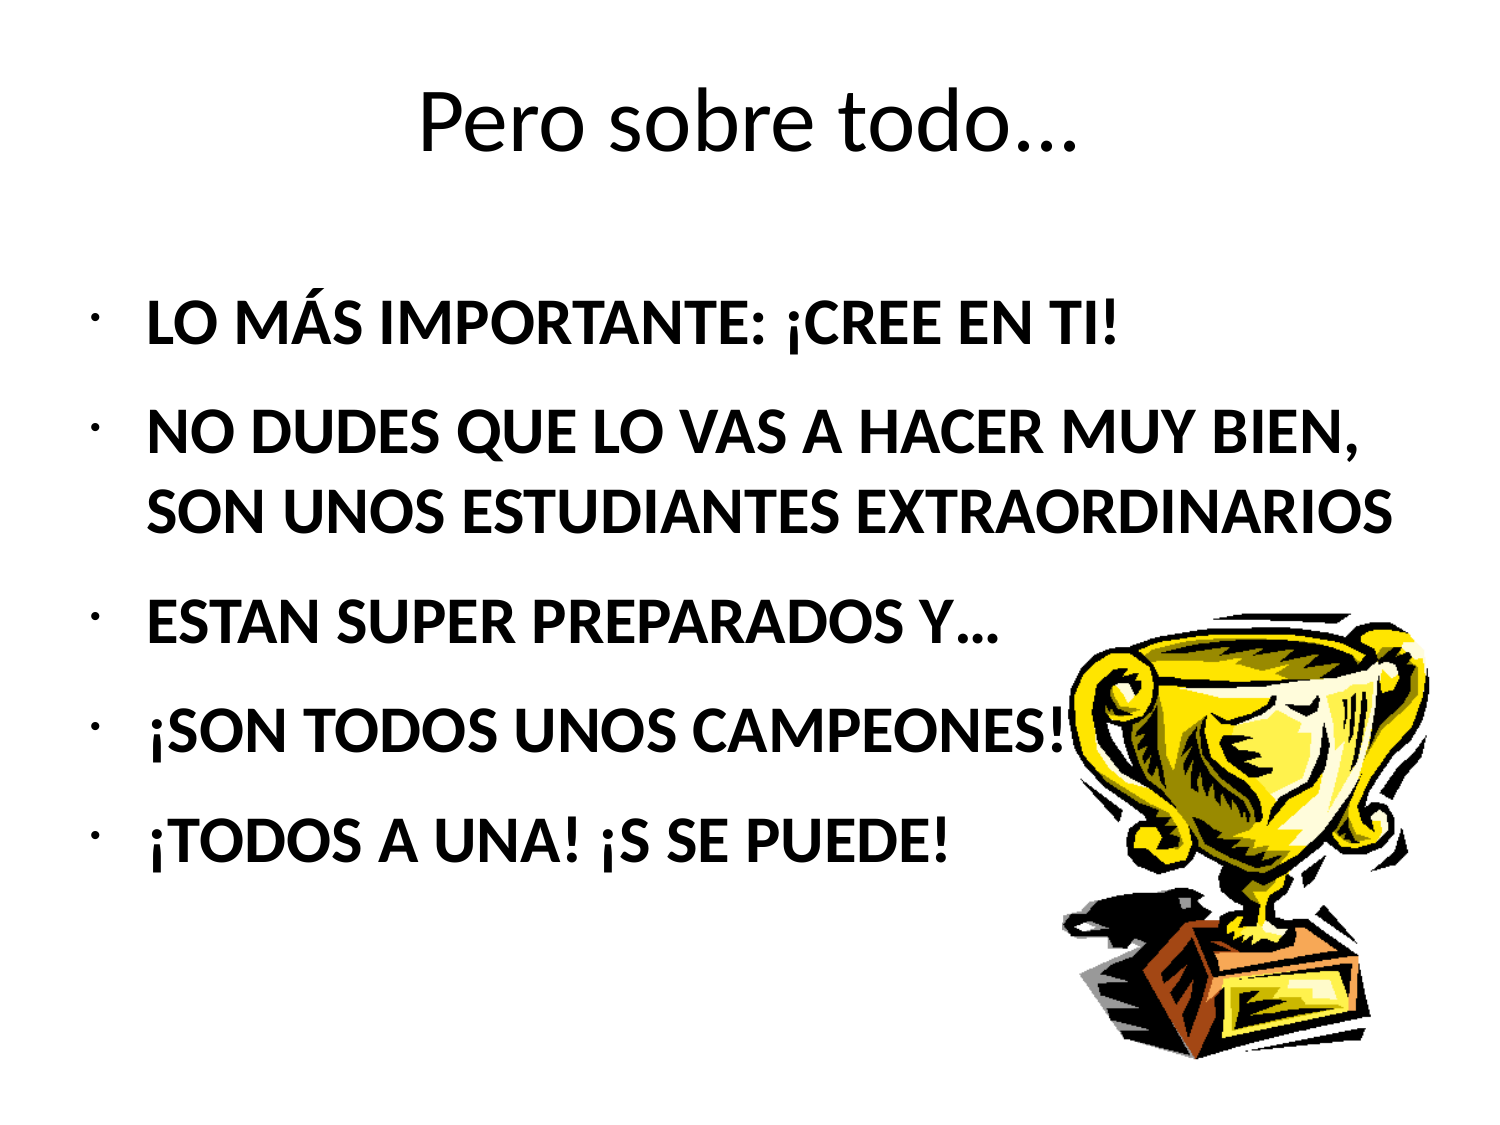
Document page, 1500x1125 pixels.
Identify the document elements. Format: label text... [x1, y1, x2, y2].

list LO MÁS IMPORTANTE: ¡CREE EN TI! NO DUDES QUE LO VAS A HACER MUY BIEN, SON UNOS ESTUDIANTES EXTRAORDINARIOS ESTAN SUPER PREPARADOS Y… ¡SON TODOS UNOS CAMPEONES! ¡TODOS A UNA! ¡S SE PUEDE! [75, 262, 1425, 1102]
title Pero sobre todo... [75, 45, 1425, 233]
picture [1062, 610, 1433, 1063]
